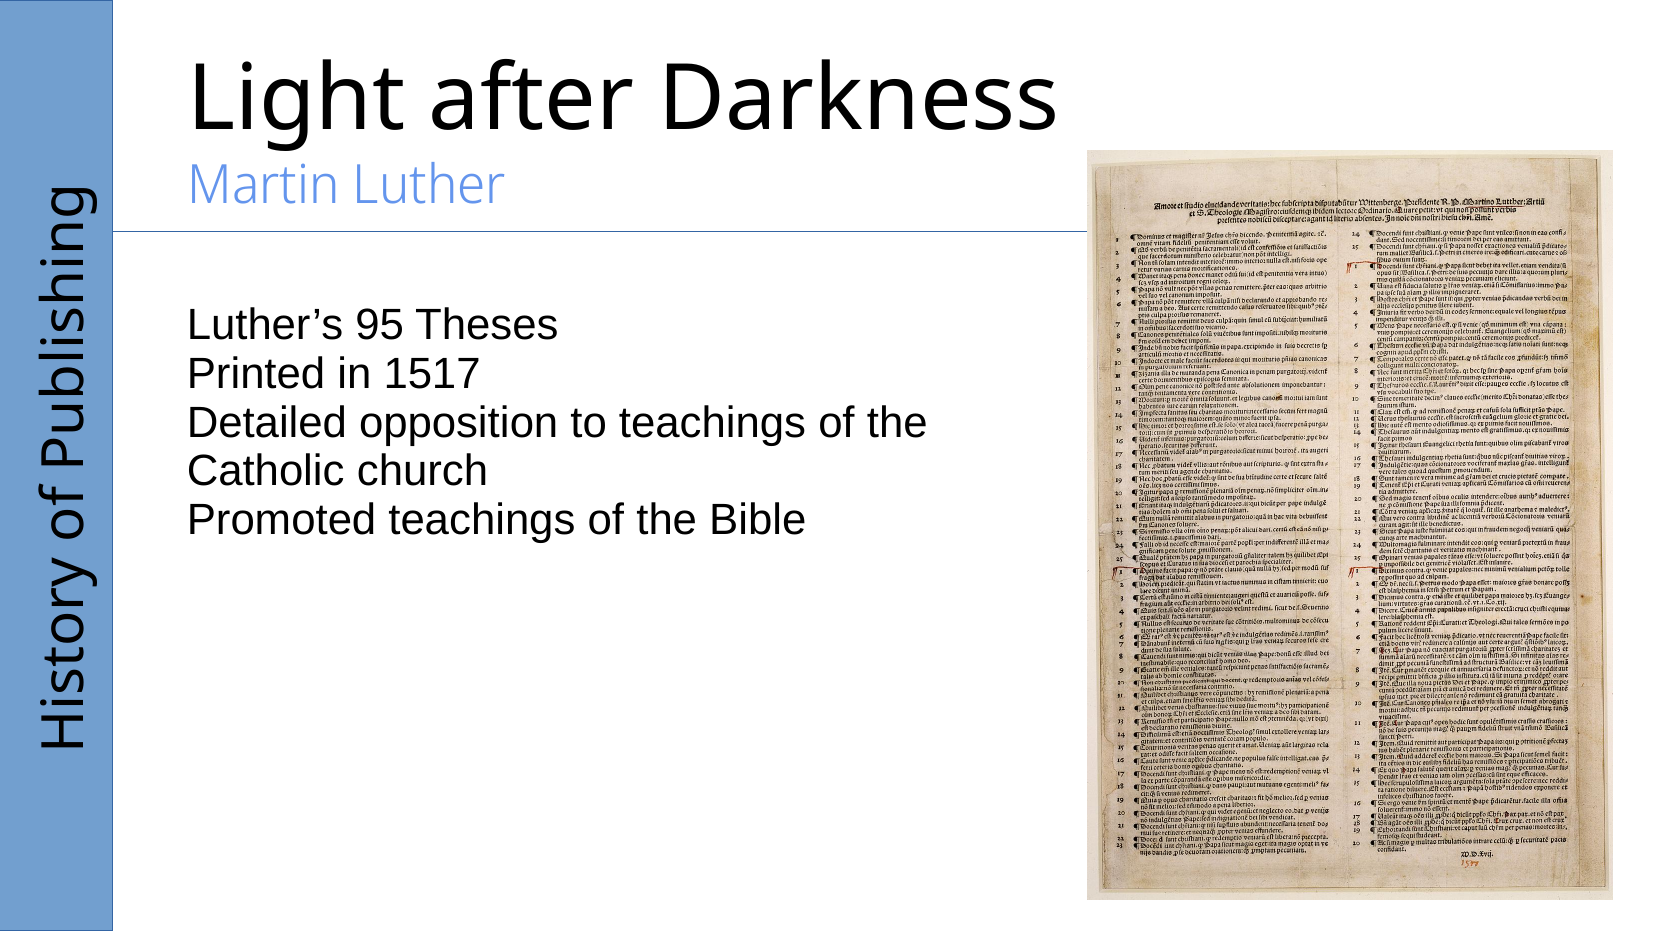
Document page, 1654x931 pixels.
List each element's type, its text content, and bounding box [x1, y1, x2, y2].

text_box Luther’s 95 Theses Printed in 1517 Detailed opposition to teachings of the Catholic church Promoted teachings of the Bible [186, 300, 976, 805]
picture [1087, 150, 1613, 901]
title Martin Luther [187, 125, 1571, 231]
text_box [0, 0, 113, 931]
text_box History of Publishing [13, 37, 105, 901]
title Light after Darkness [187, 33, 1571, 125]
title Martin Luther [187, 232, 1087, 239]
